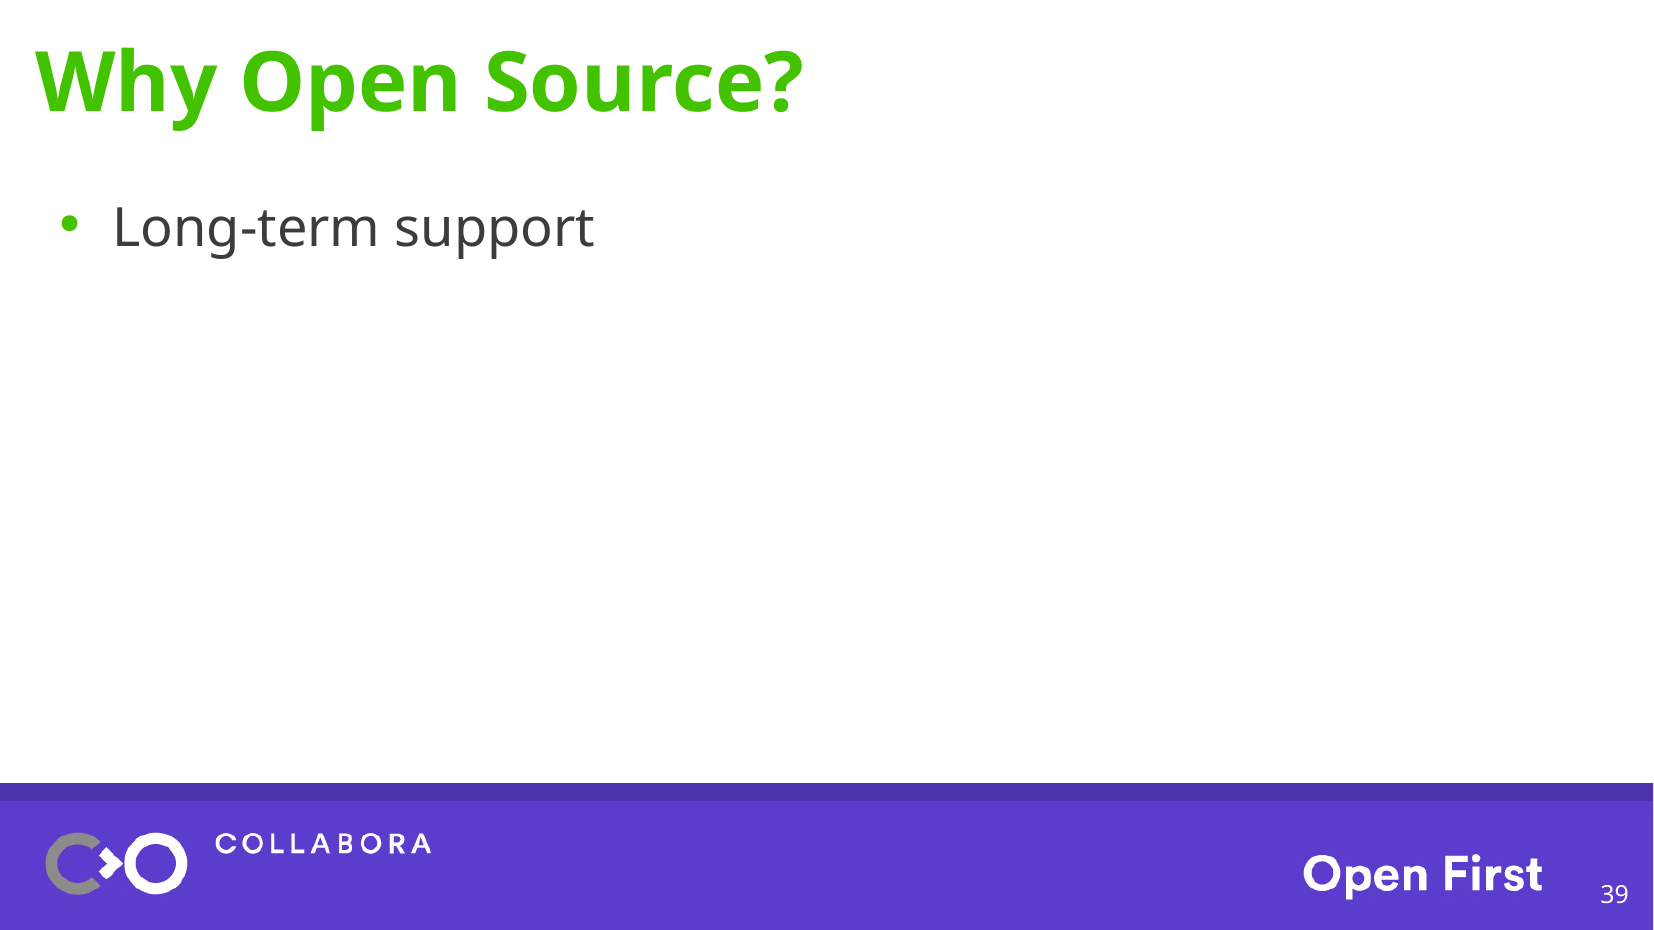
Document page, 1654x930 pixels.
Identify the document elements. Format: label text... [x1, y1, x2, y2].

list Long-term support [41, 160, 1613, 804]
picture [0, 0, 1654, 930]
title Why Open Source? [35, 28, 1608, 192]
